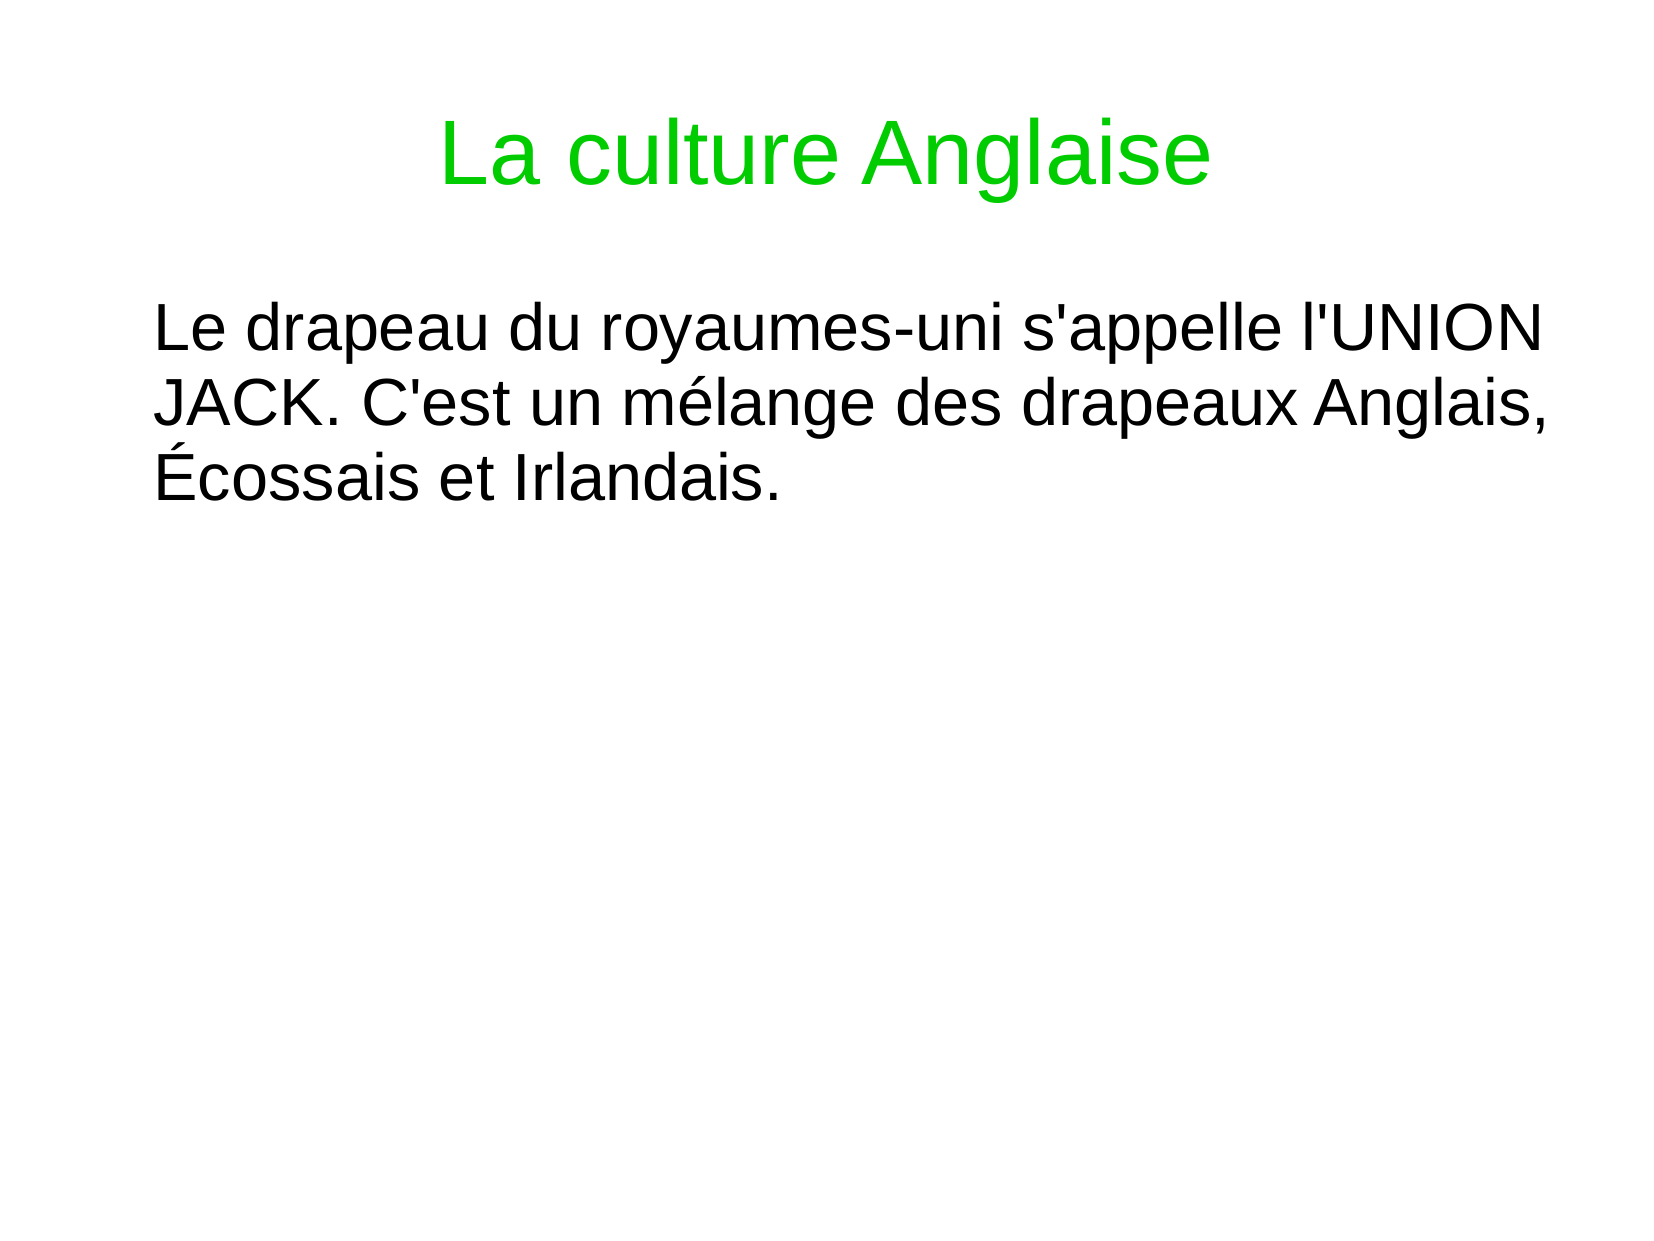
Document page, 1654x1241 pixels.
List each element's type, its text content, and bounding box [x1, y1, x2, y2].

list Le drapeau du royaumes-uni s'appelle l'UNION JACK. C'est un mélange des drapeaux Anglais, Écossais et Irlandais. [82, 290, 1571, 1225]
title La culture Anglaise [82, 49, 1571, 257]
